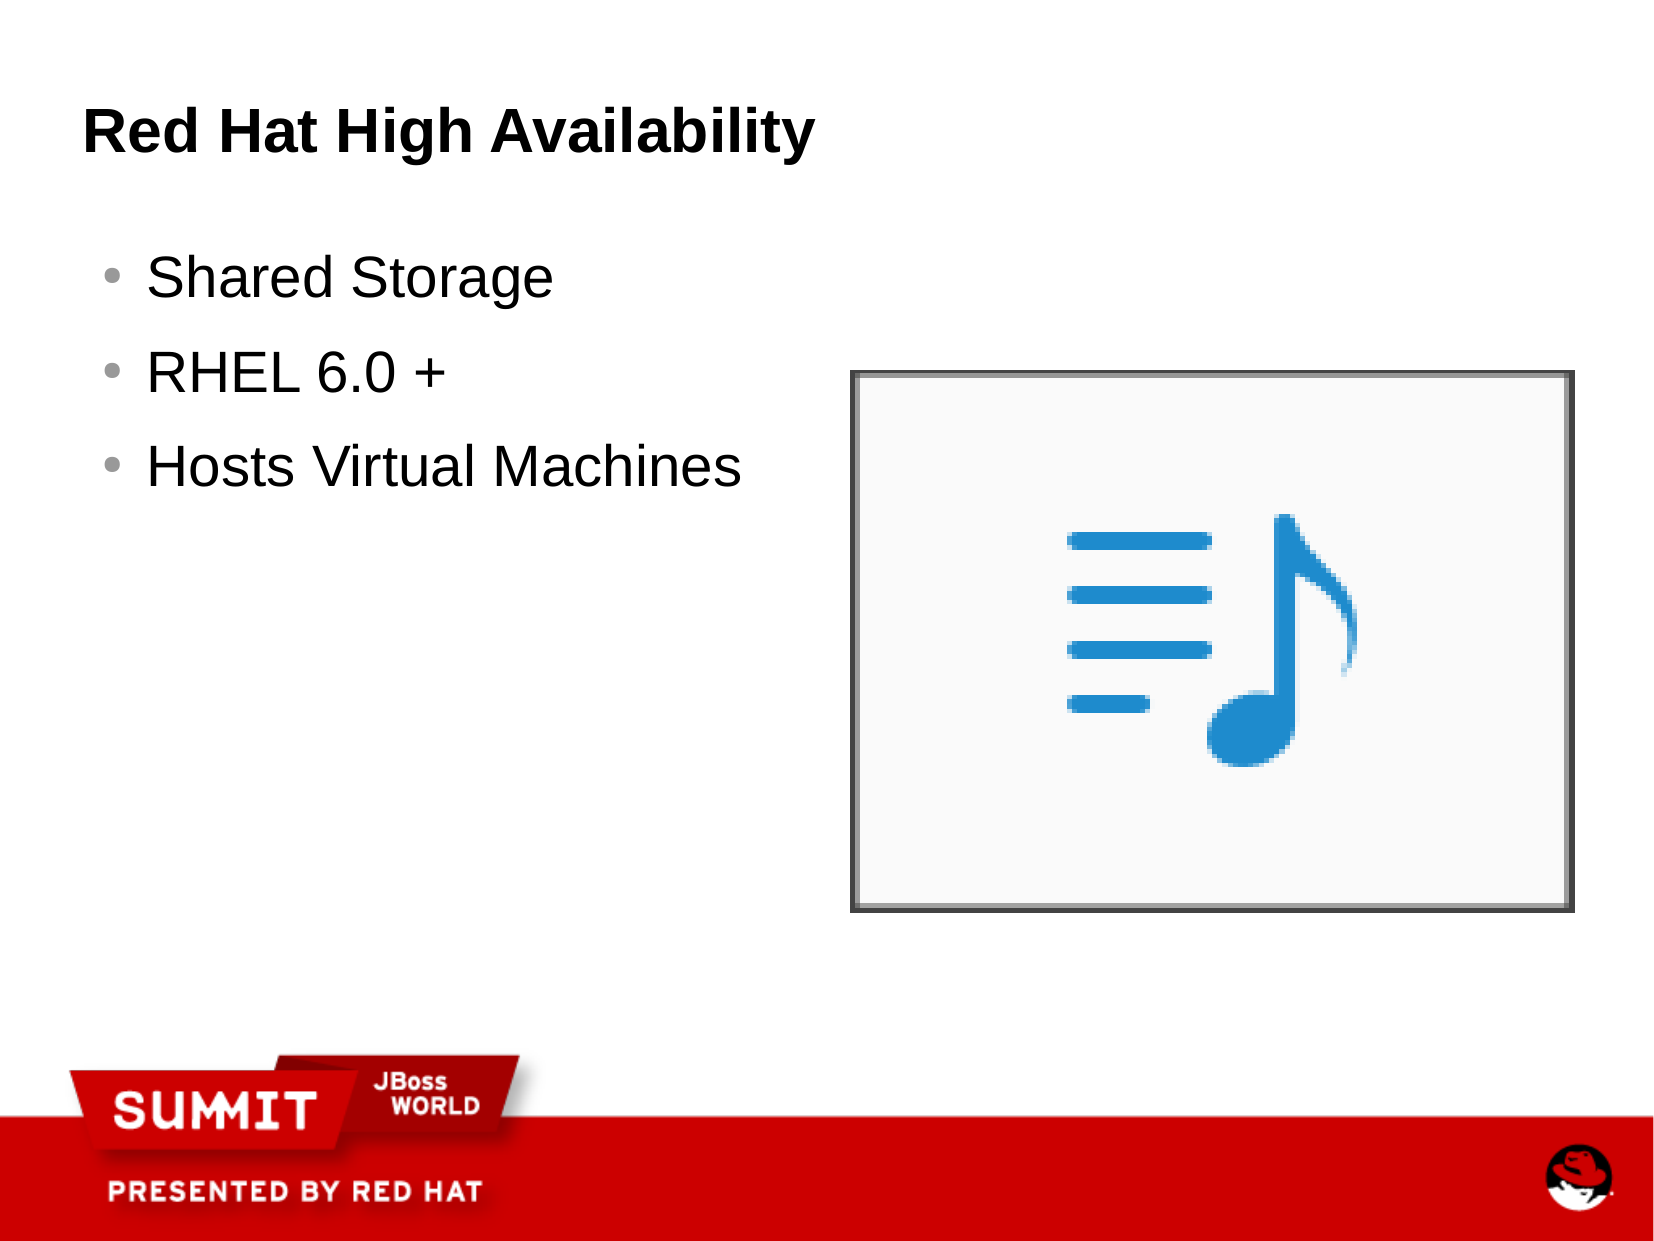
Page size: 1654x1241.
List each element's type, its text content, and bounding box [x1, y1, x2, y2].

list Shared Storage RHEL 6.0 + Hosts Virtual Machines [86, 244, 814, 1039]
title Red Hat High Availability [82, 37, 1571, 226]
text_box [849, 369, 1576, 914]
picture [0, 1043, 1654, 1241]
